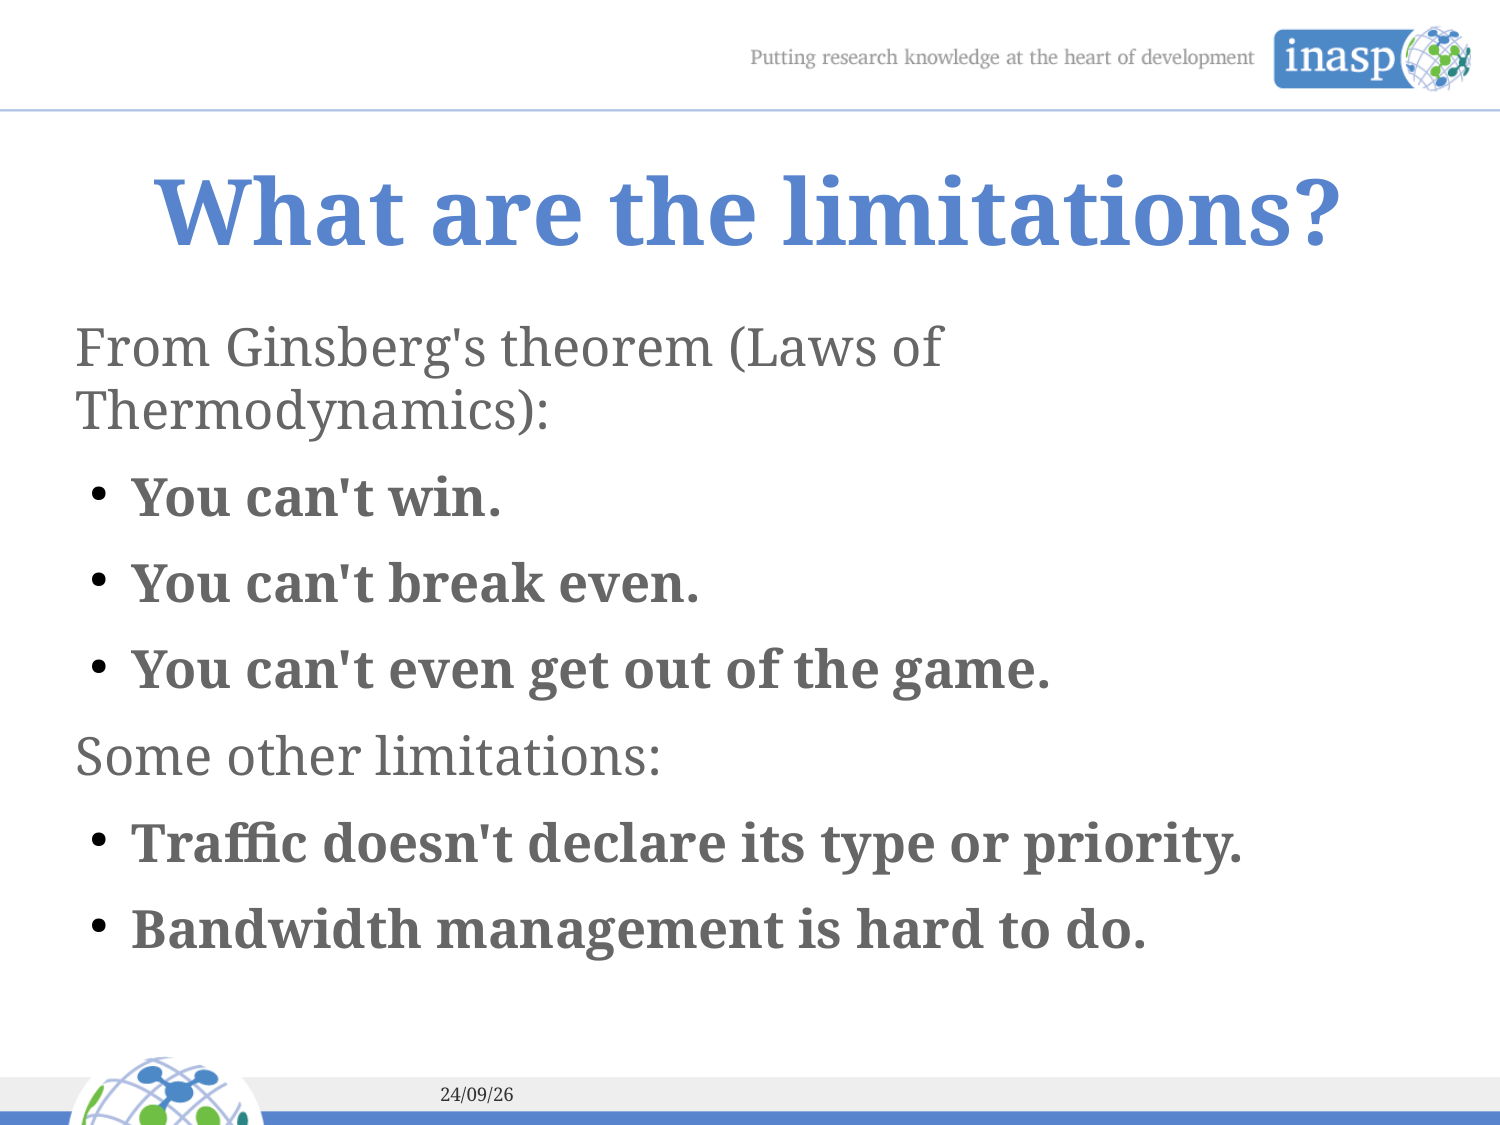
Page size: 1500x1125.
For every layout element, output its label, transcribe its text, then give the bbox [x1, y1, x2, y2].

title What are the limitations? [75, 129, 1426, 313]
list From Ginsberg's theorem (Laws of Thermodynamics): You can't win. Bandwidth management will not make your connection faster. It's just benefiting "more desirable" traffic at the expense of "less desirable." Everyone's traffic is desirable to them, so some people will always be upset and you need a strong policy argument to defend yourself with.Bandwidth management will not make your connection faster. It's just benefiting "more desirable" traffic at the expense of "less desirable." Everyone's traffic is desirable to them, so some people will always be upset and you need a strong policy argument to defend yourself with. You can't break even. Bandwidth management is not free. You have to reduce your total bandwidth in order to own and control the queues. And you have to invest a lot of effort into developing, understanding and maintaining your policy.Bandwidth management is not free. You have to reduce your total bandwidth in order to own and control the queues. And you have to invest a lot of effort into developing, understanding and maintaining your policy. You can't even get out of the game. Parkinson's law says that Work expands so as to fill the time available for its completion. The same applies to traffic and capacity. Unless you manage traffic, you will have chaos.Parkinson's law says that Work expands so as to fill the time available for its completion. The same applies to traffic and capacity. Unless you manage traffic, you will have chaos. Some other limitations: Traffic doesn't declare its type or priority. In fact, users can try to hide their traffic, for example in a VPN or with encryption to evade restrictions on P2P or take advantage of higher service classes.In fact, users can try to hide their traffic, for example in a VPN or with encryption to evade restrictions on P2P or take advantage of higher service classes. Bandwidth management is hard to do. Bandwidth management applies to TCP/IP packets and network interfaces, and debugging tools are very limited (you can't even see what packets are in which queue), so you need a deep understanding of what's going on, end to end across the Internet. You often need to spend significant time monitoring and investigating traffic patterns, or create and test a theory, to understand and solve a problem.Bandwidth management applies to TCP/IP packets and network interfaces, and debugging tools are very limited (you can't even see what packets are in which queue), so you need a deep understanding of what's going on, end to end across the Internet. You often need to spend significant time monitoring and investigating traffic patterns, or create and test a theory, to understand and solve a problem. [75, 313, 1426, 967]
picture [0, 0, 1500, 1125]
